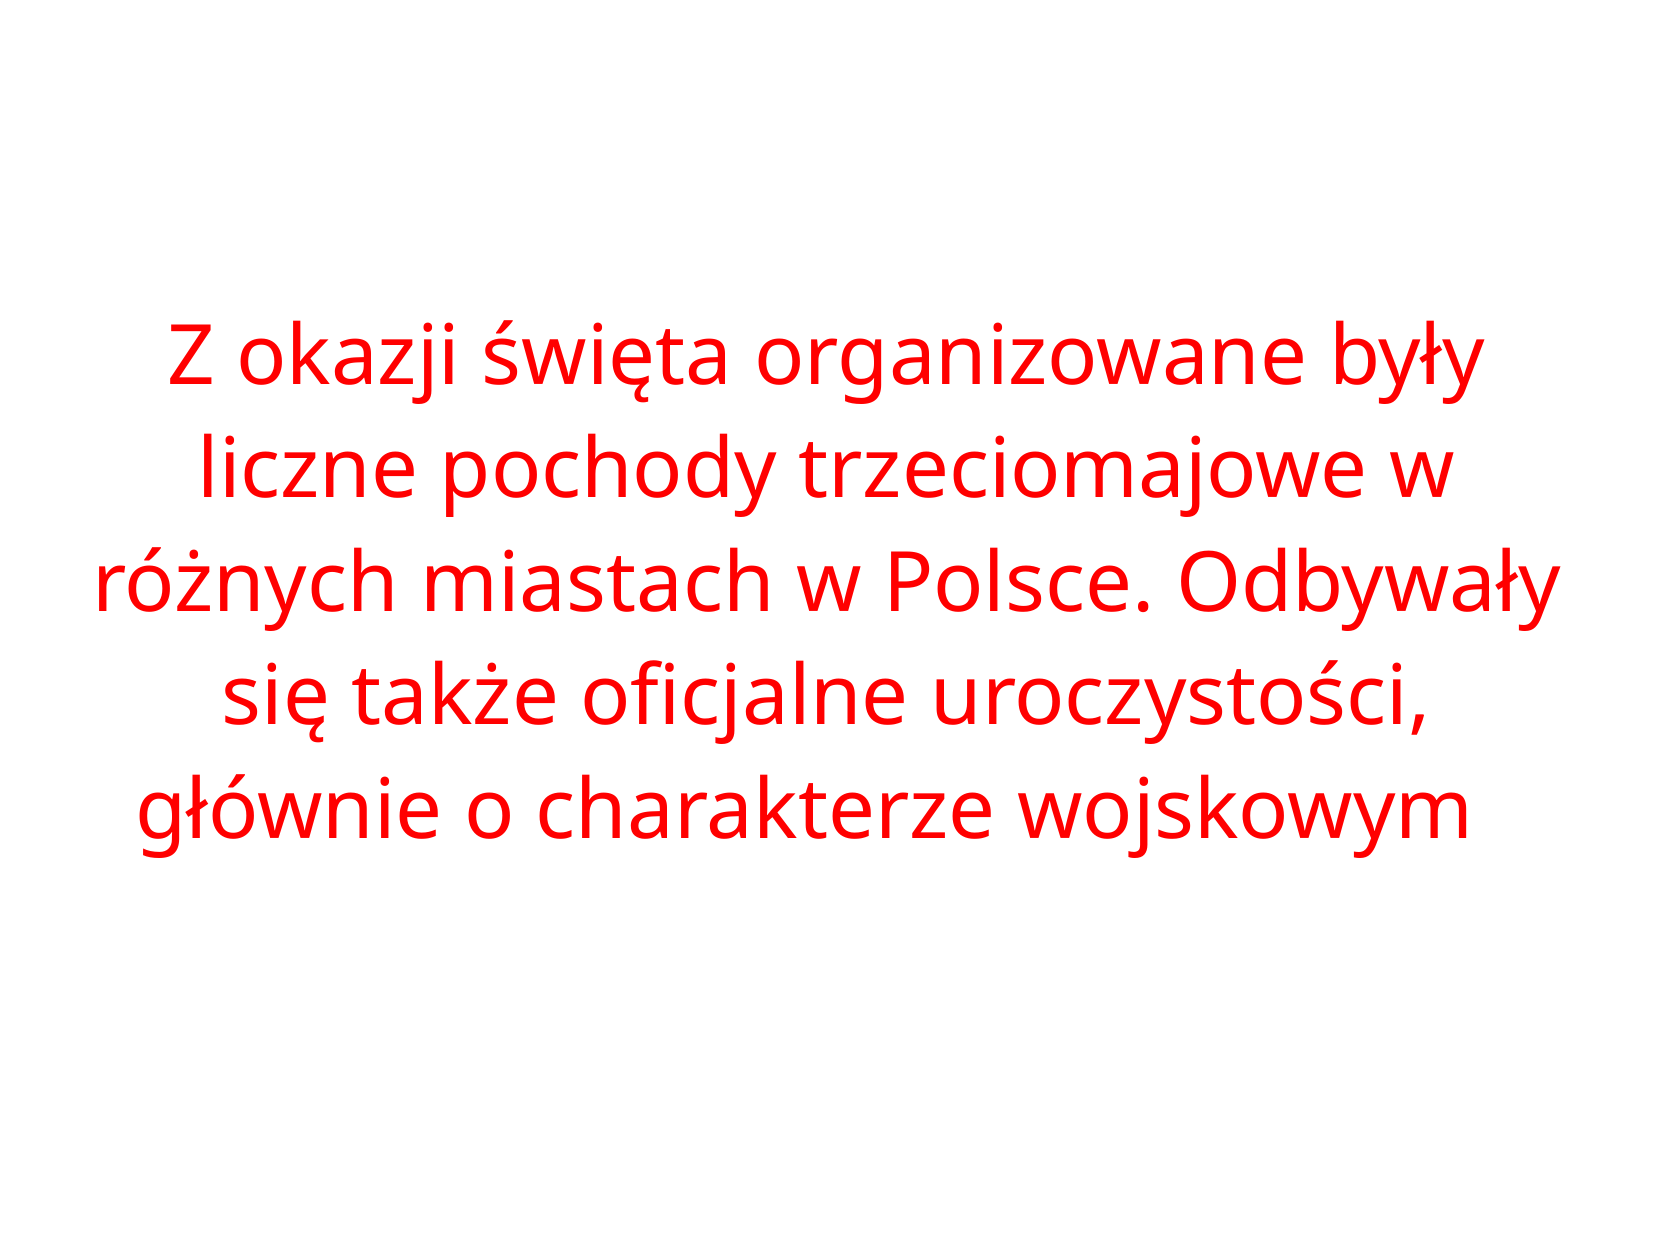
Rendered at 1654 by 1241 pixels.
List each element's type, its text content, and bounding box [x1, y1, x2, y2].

subtitle Z okazji święta organizowane były liczne pochody trzeciomajowe w różnych miastach w Polsce. Odbywały się także oficjalne uroczystości, głównie o charakterze wojskowym [82, 49, 1571, 1109]
